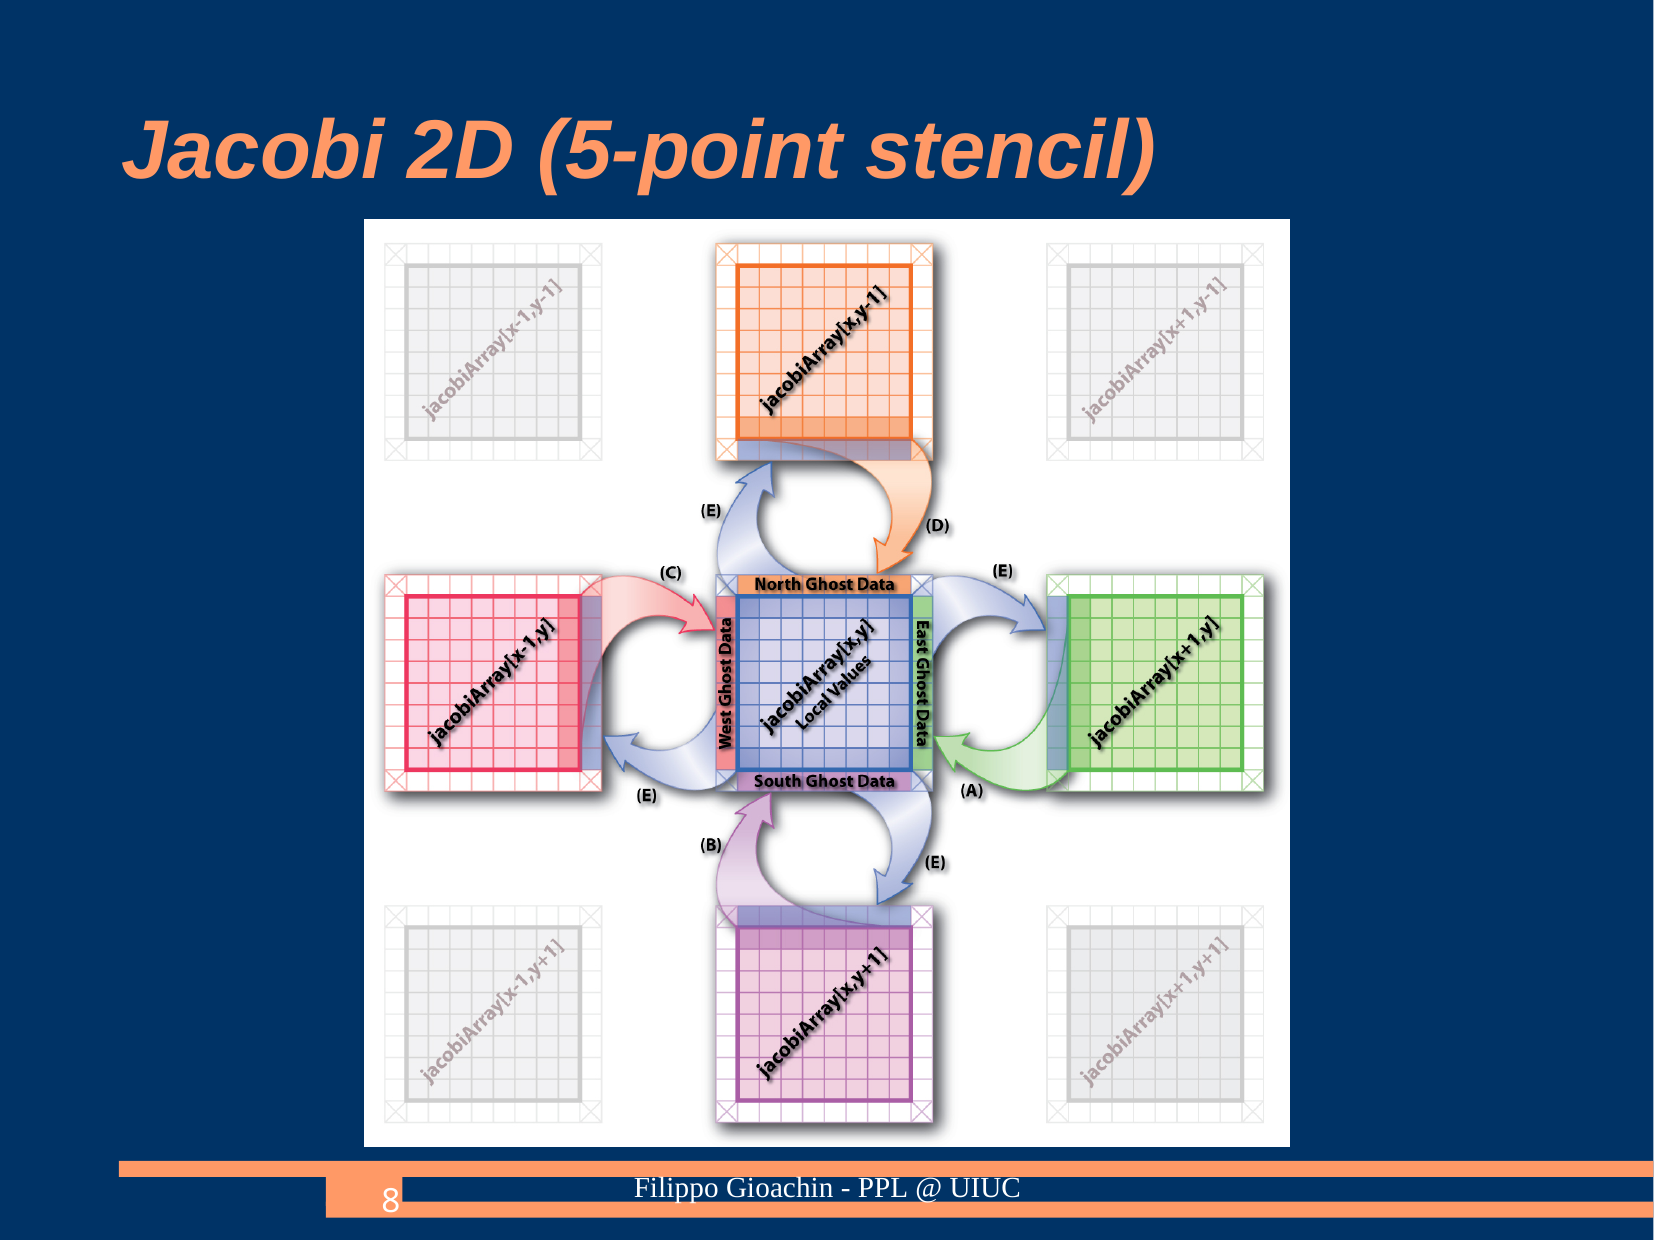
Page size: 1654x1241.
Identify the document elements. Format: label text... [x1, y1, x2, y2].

picture [364, 219, 1290, 1147]
title Jacobi 2D (5-point stencil) [121, 46, 1534, 254]
